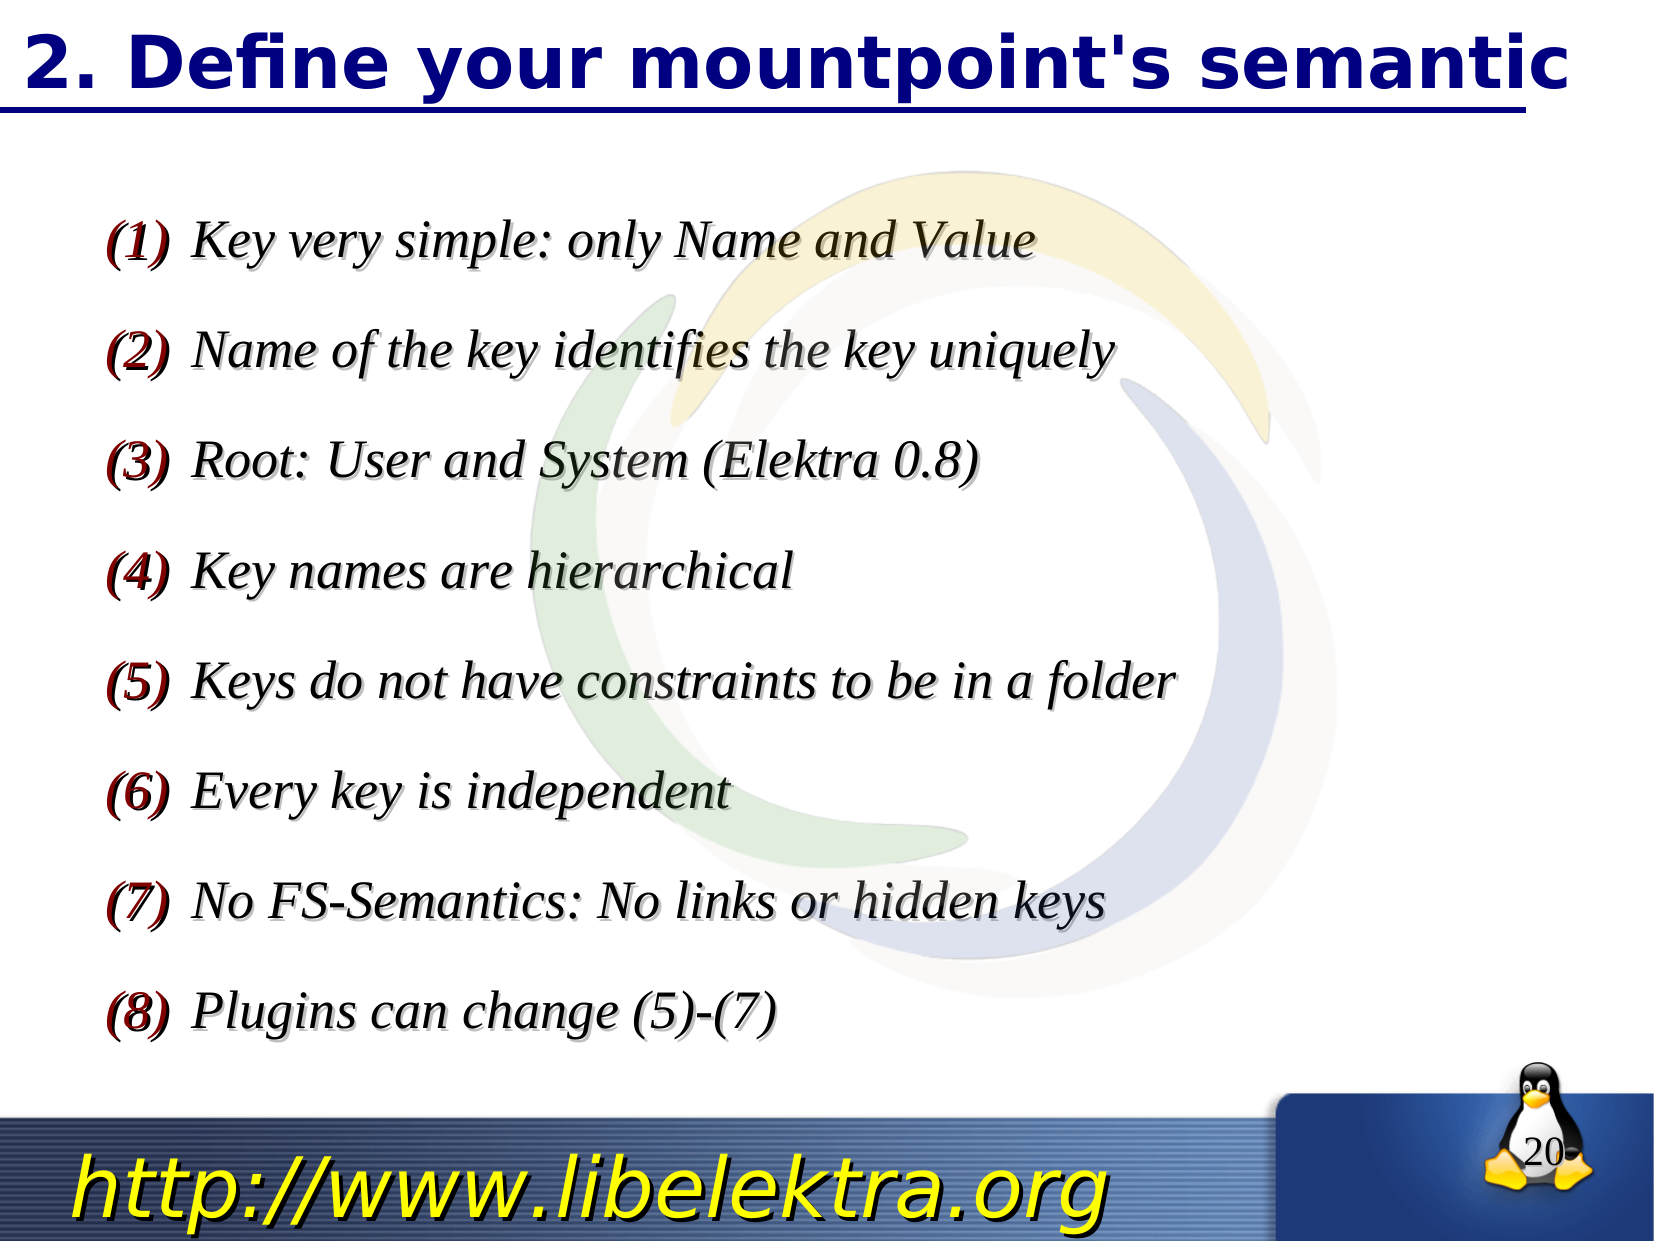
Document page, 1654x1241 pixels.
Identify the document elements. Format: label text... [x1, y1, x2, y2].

list Key very simple: only Name and Value Name of the key identifies the key uniquely Root: User and System (Elektra 0.8) Key names are hierarchical Keys do not have constraints to be in a folder Every key is independent No FS-Semantics: No links or hidden keys Plugins can change (5)-(7) [82, 172, 1359, 1018]
picture [481, 138, 1374, 1013]
text_box 2. Define your mountpoint's semantic [22, 14, 1654, 111]
picture [0, 1061, 1654, 1241]
text_box <Nummer> [1370, 1122, 1566, 1178]
